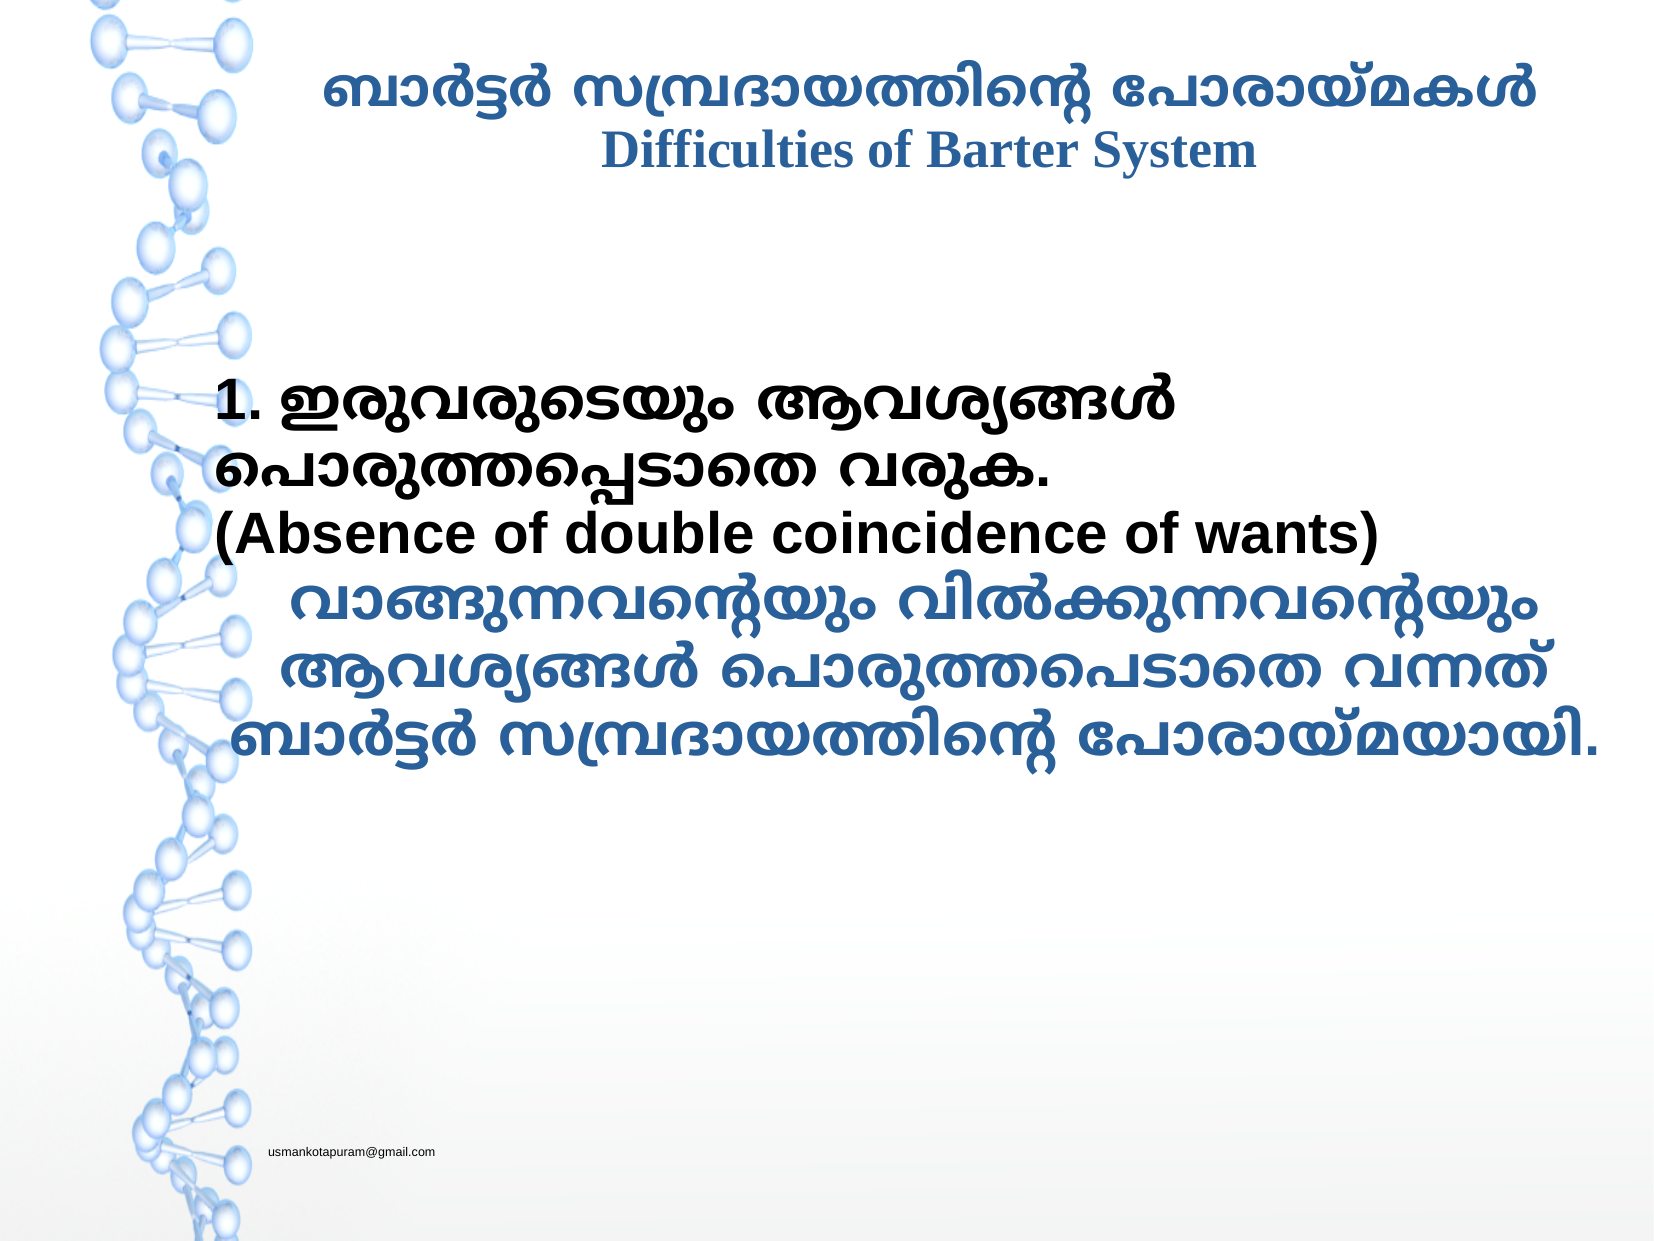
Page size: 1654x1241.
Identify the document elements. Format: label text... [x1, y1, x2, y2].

title ബാർട്ടർ സമ്പ്രദായത്തിന്റെ പോരായ്മകൾ Difficulties of Barter System [265, 47, 1595, 189]
text_box 1. ഇരുവരുടെയും ആവശ്യങ്ങൾ പൊരുത്തപ്പെടാതെ വരുക. (Absence of double coincidence of wants) വാങ്ങുന്നവന്റെയും വിൽക്കുന്നവന്റെയും ആവശ്യങ്ങൾ പൊരുത്തപെടാതെ വന്നത് ബാർട്ടർ സമ്പ്രദായത്തിന്റെ പോരായ്മയായി. [199, 357, 1630, 709]
picture [0, 0, 1654, 1241]
